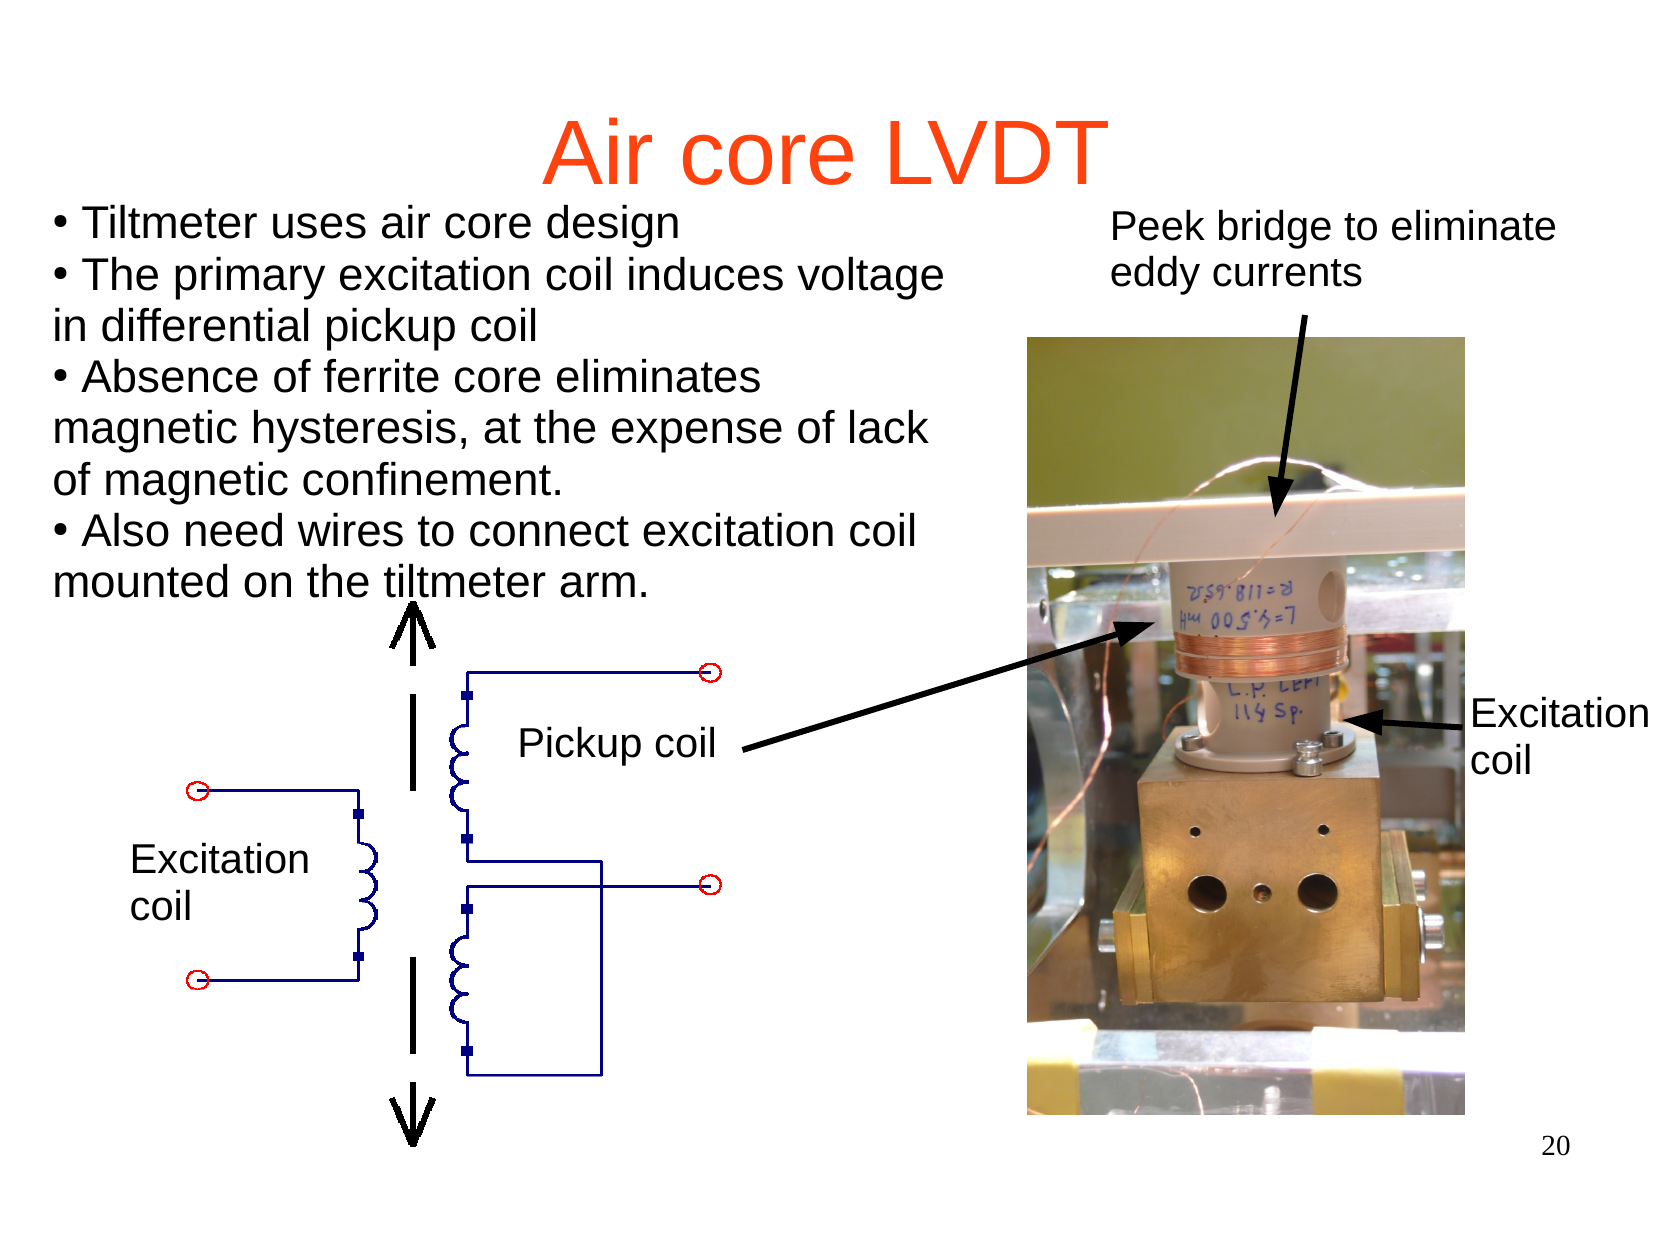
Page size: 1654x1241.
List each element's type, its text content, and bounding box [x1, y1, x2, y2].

title Air core LVDT [82, 56, 1571, 250]
picture [1027, 337, 1465, 1115]
picture [138, 667, 758, 1164]
text_box Excitation coil [1455, 682, 1654, 791]
text_box Pickup coil [502, 712, 878, 774]
text_box Tiltmeter uses air core design The primary excitation coil induces voltage in differential pickup coil Absence of ferrite core eliminates magnetic hysteresis, at the expense of lack of magnetic confinement. Also need wires to connect excitation coil mounted on the tiltmeter arm. [37, 190, 976, 667]
text_box Peek bridge to eliminate eddy currents [1095, 195, 1636, 303]
text_box Excitation coil [114, 828, 385, 937]
